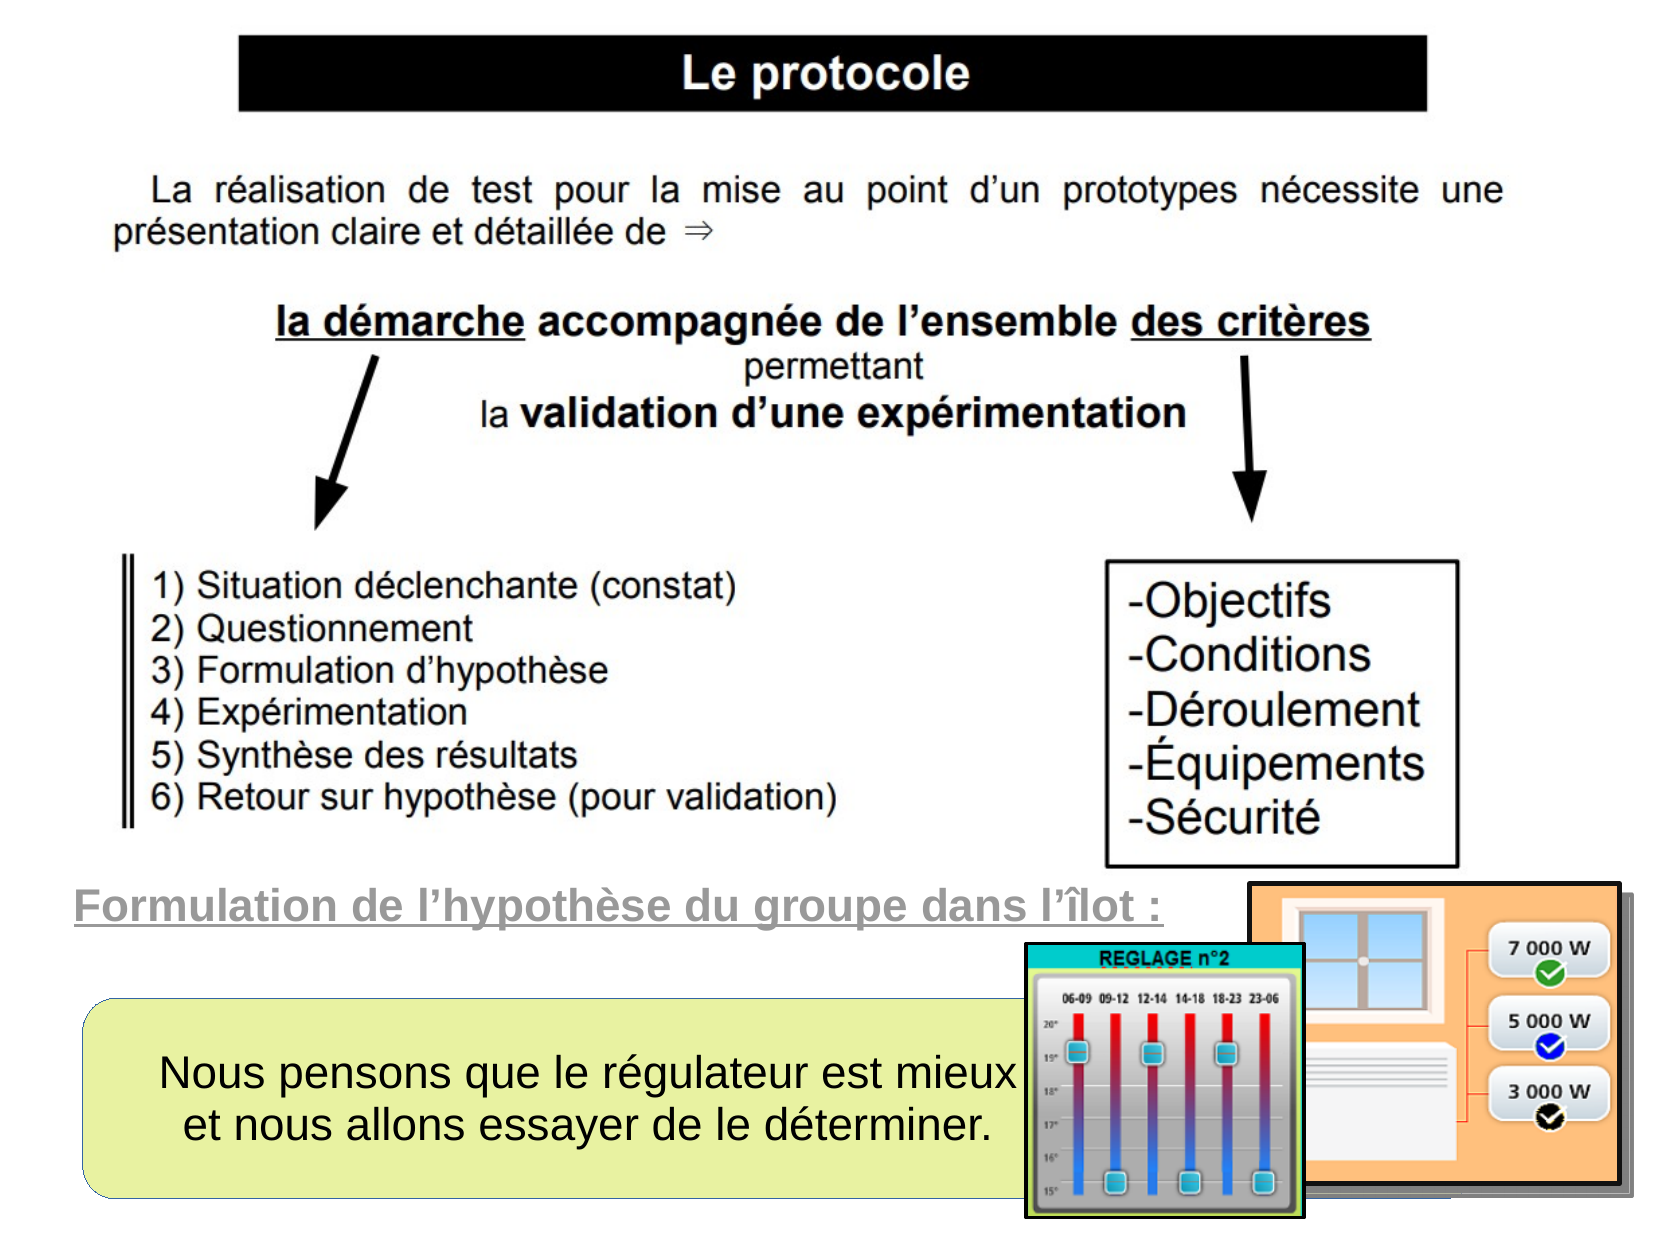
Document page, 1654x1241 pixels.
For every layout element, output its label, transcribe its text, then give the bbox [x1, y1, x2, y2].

picture [59, 14, 1536, 893]
picture [1251, 885, 1617, 1182]
text_box Formulation de l’hypothèse du groupe dans l’îlot : [59, 872, 1193, 939]
picture [1027, 944, 1303, 1217]
text_box Nous pensons que le régulateur est mieux et nous allons essayer de le déterminer. [82, 998, 1024, 1199]
